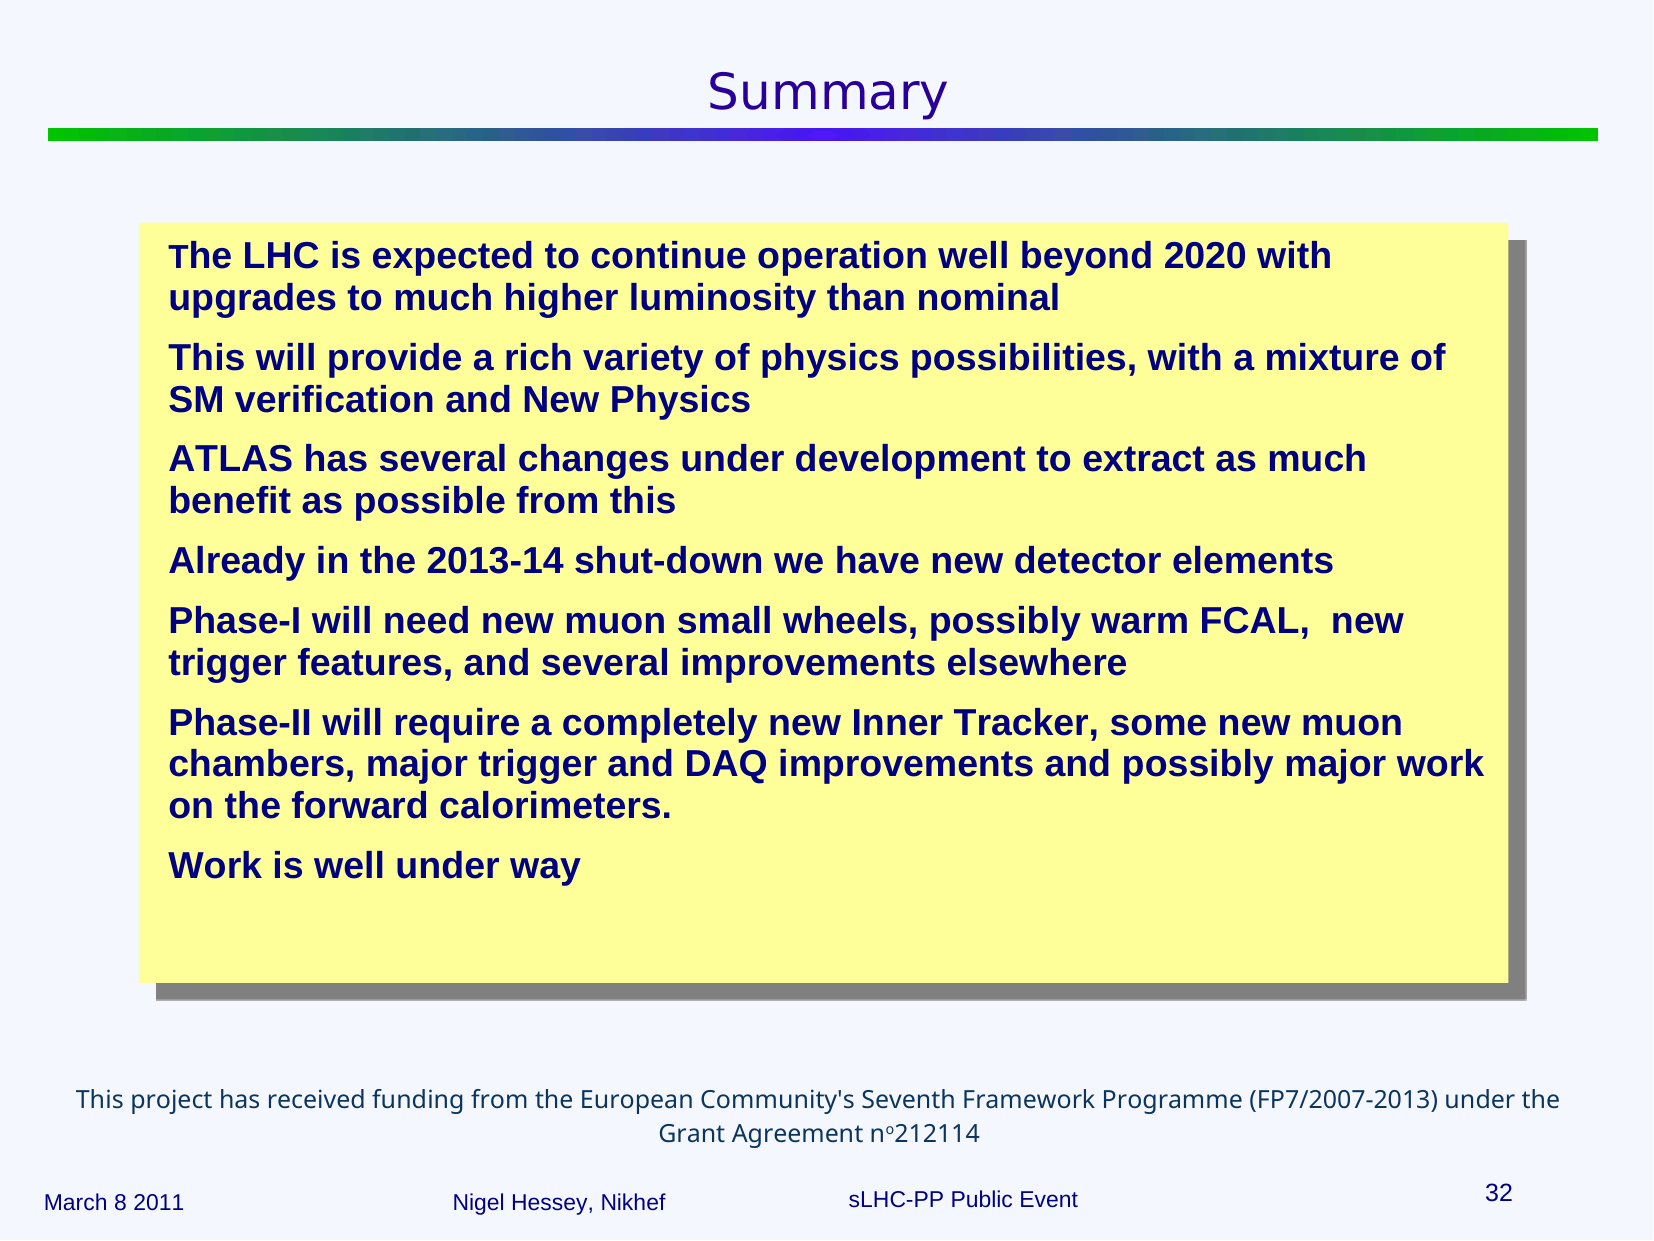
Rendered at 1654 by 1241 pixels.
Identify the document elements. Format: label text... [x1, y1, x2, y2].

title Summary [95, 37, 1563, 146]
text_box The LHC is expected to continue operation well beyond 2020 with upgrades to much higher luminosity than nominal This will provide a rich variety of physics possibilities, with a mixture of SM verification and New Physics ATLAS has several changes under development to extract as much benefit as possible from this Already in the 2013-14 shut-down we have new detector elements Phase-I will need new muon small wheels, possibly warm FCAL, new trigger features, and several improvements elsewhere Phase-II will require a completely new Inner Tracker, some new muon chambers, major trigger and DAQ improvements and possibly major work on the forward calorimeters. Work is well under way [138, 222, 1509, 983]
text_box This project has received funding from the European Community's Seventh Framework Programme (FP7/2007-2013) under the Grant Agreement no212114 [48, 1074, 1591, 1158]
picture [1563, 128, 1598, 141]
picture [48, 128, 95, 141]
